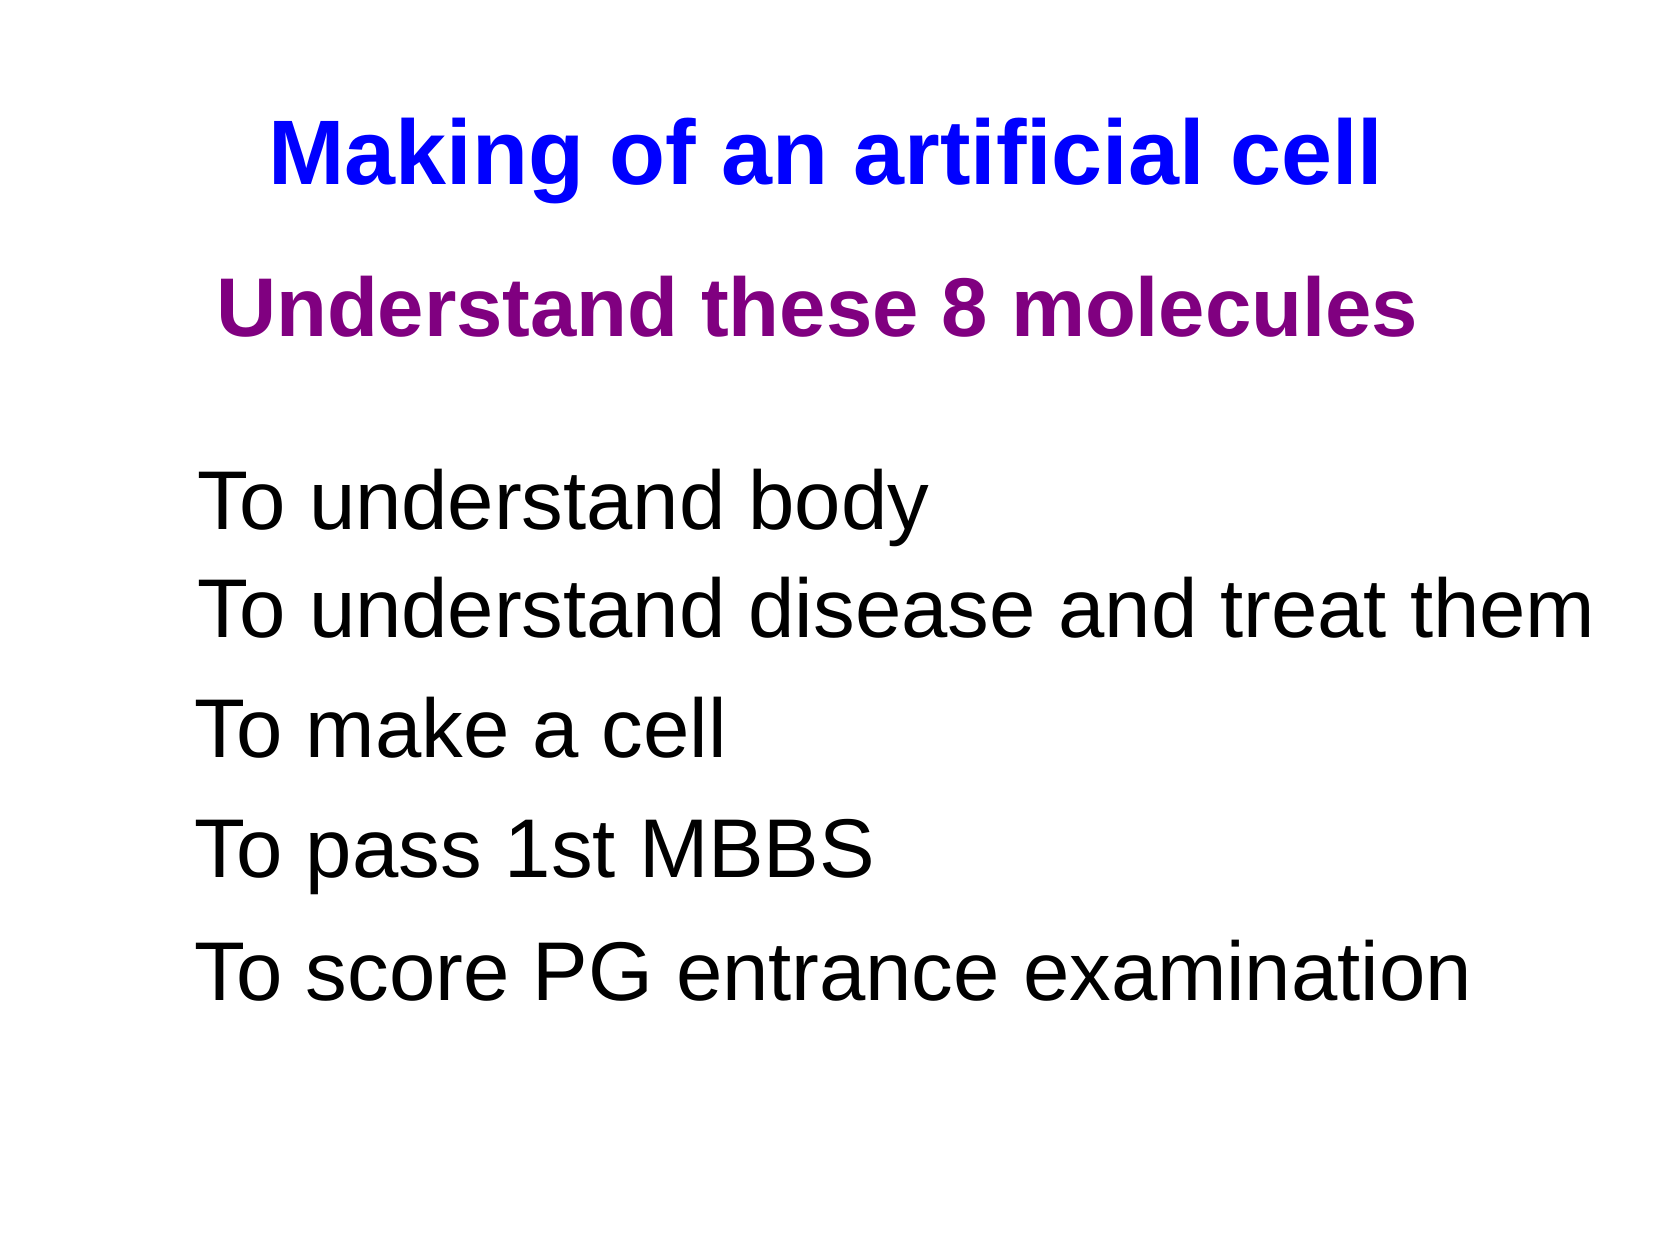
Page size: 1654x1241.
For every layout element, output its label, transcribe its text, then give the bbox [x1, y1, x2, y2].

text_box To score PG entrance examination [180, 917, 1516, 1026]
text_box To understand disease and treat them [183, 555, 1636, 663]
text_box To understand body [183, 447, 1039, 555]
title Making of an artificial cell [82, 49, 1571, 257]
text_box To pass 1st MBBS [180, 795, 946, 903]
subtitle Understand these 8 molecules [105, 260, 1531, 355]
text_box To make a cell [180, 675, 841, 783]
